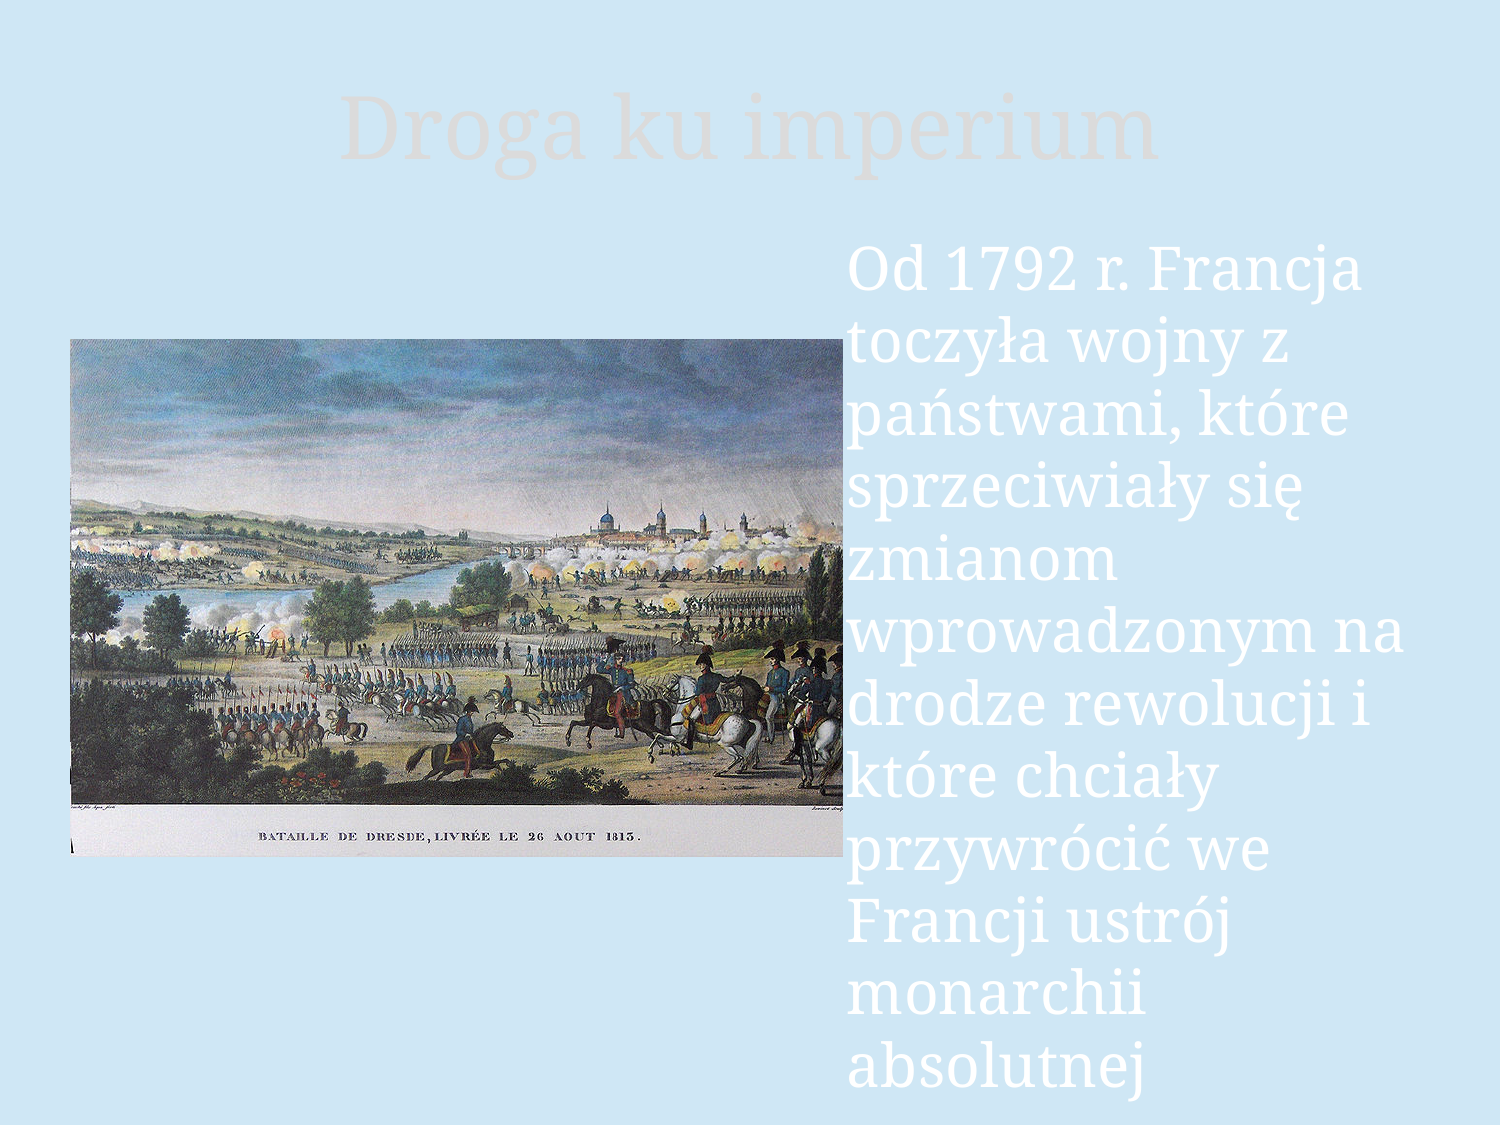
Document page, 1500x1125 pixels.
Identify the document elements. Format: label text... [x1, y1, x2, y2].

picture [70, 339, 843, 857]
list Od 1792 r. Francja toczyła wojny z państwami, które sprzeciwiały się zmianom wprowadzonym na drodze rewolucji i które chciały przywrócić we Francji ustrój monarchii absolutnej [832, 222, 1465, 1090]
title Droga ku imperium [75, 24, 1425, 225]
